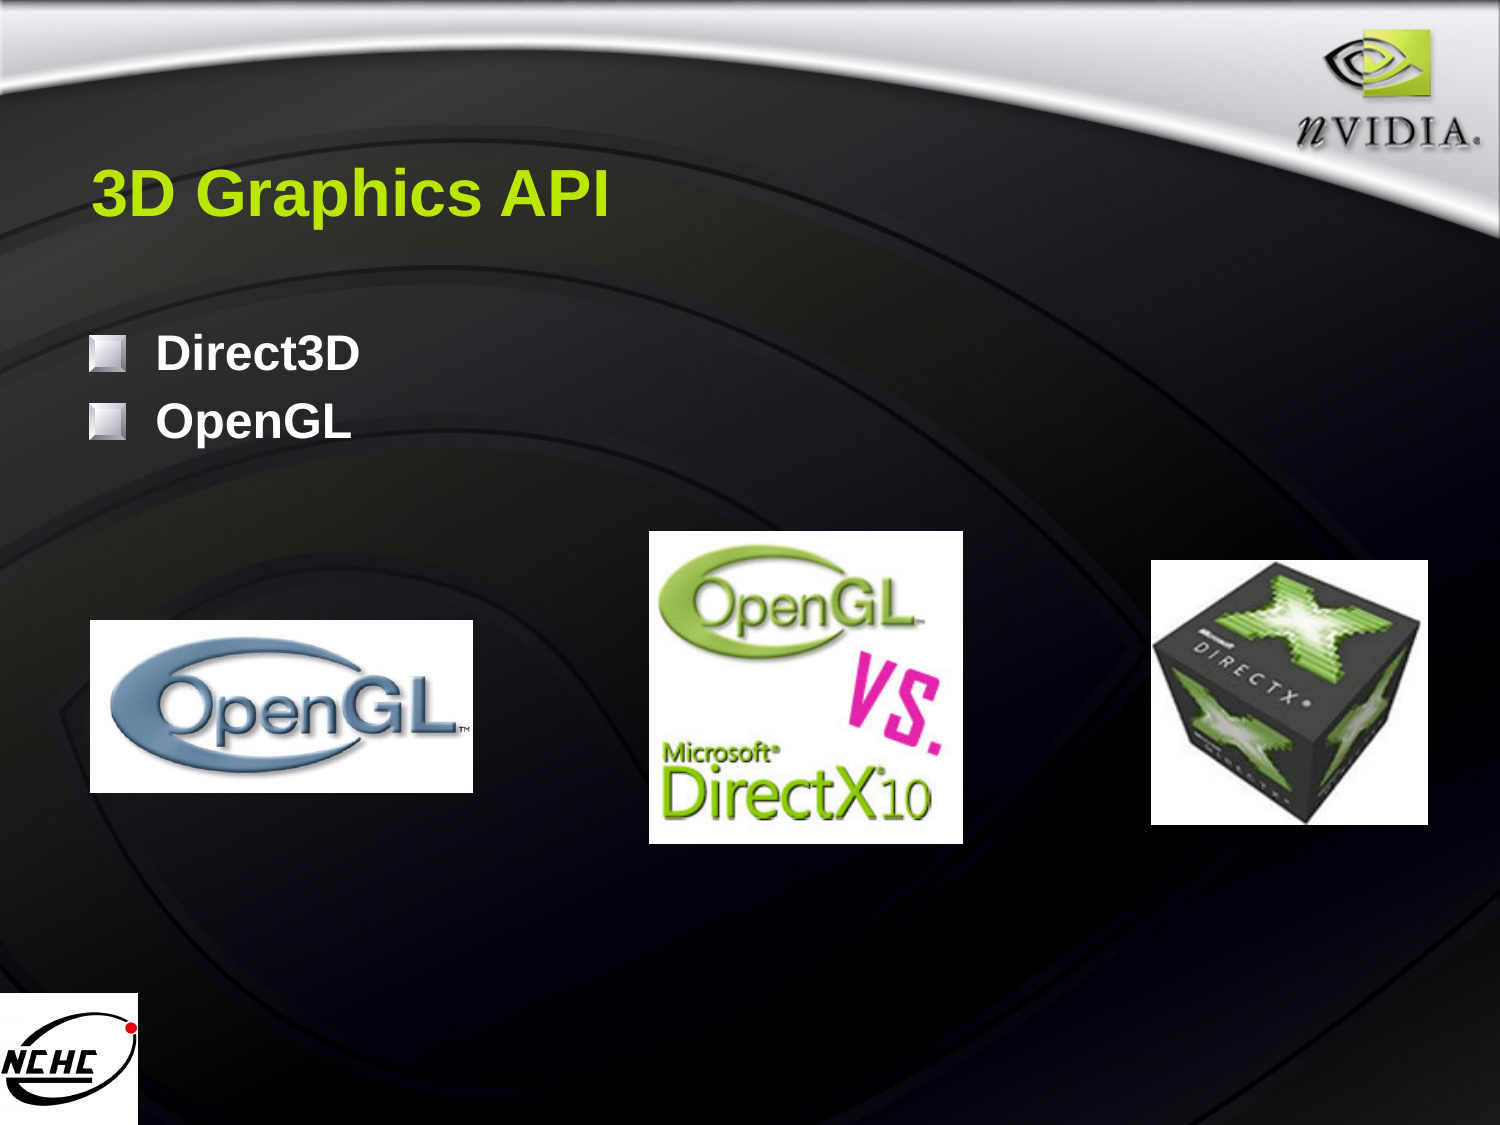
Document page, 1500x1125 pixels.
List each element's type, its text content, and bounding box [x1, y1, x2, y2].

list Direct3D OpenGL [89, 325, 1440, 1011]
title 3D Graphics API [91, 145, 1213, 242]
picture [0, 0, 1500, 1125]
